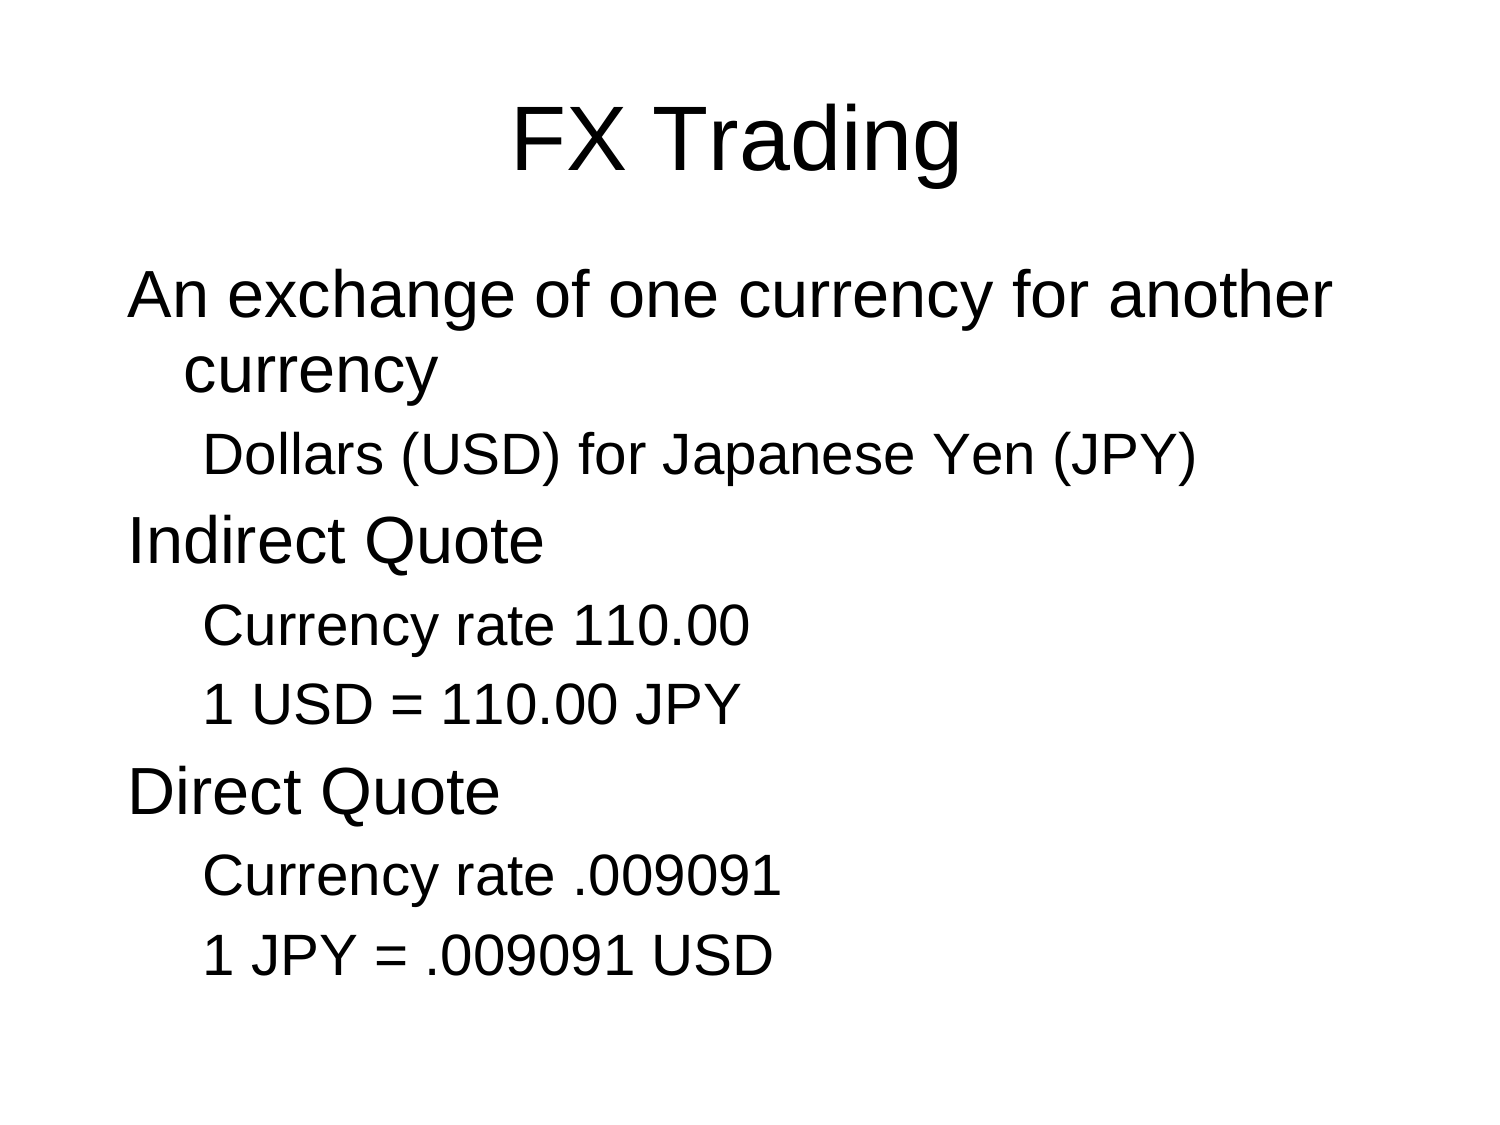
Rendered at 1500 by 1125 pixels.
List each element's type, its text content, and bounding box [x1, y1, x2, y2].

title FX Trading [75, 45, 1426, 233]
text_box An exchange of one currency for another currency Dollars (USD) for Japanese Yen (JPY) Indirect Quote Currency rate 110.00 1 USD = 110.00 JPY Direct Quote Currency rate .009091 1 JPY = .009091 USD [112, 249, 1388, 1013]
